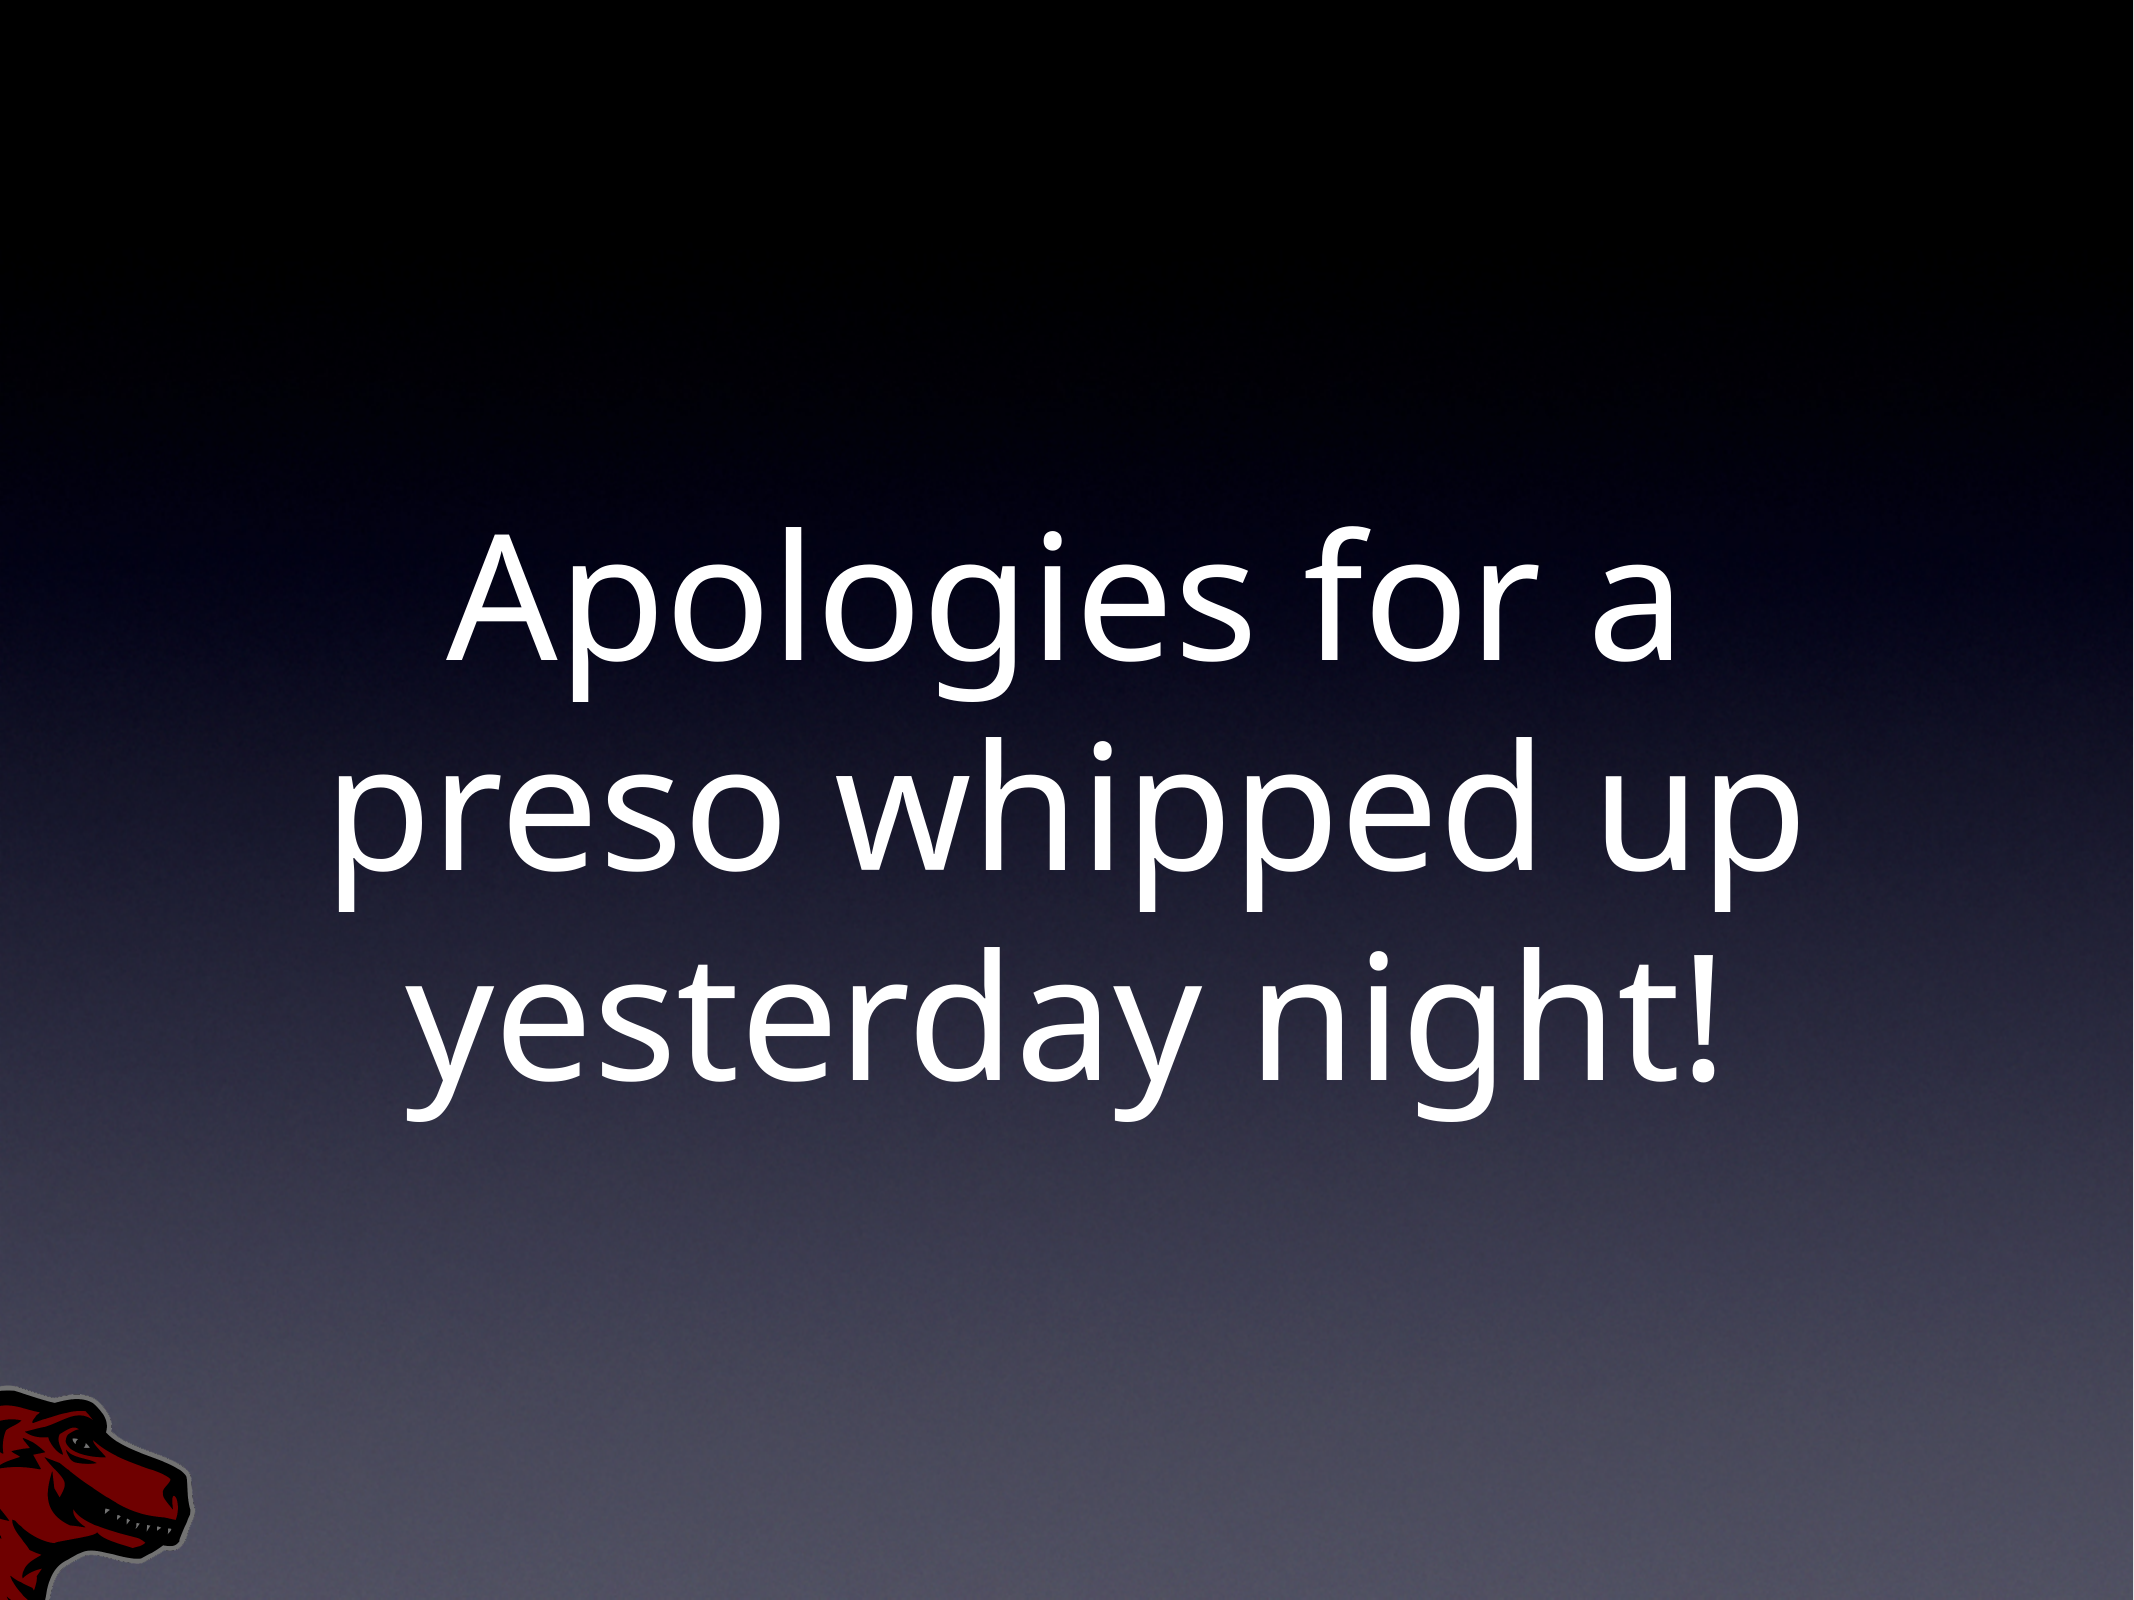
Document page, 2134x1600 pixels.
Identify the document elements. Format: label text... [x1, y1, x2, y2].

title Apologies for a preso whipped up yesterday night! [208, 476, 1925, 1124]
picture [0, 0, 2134, 1600]
